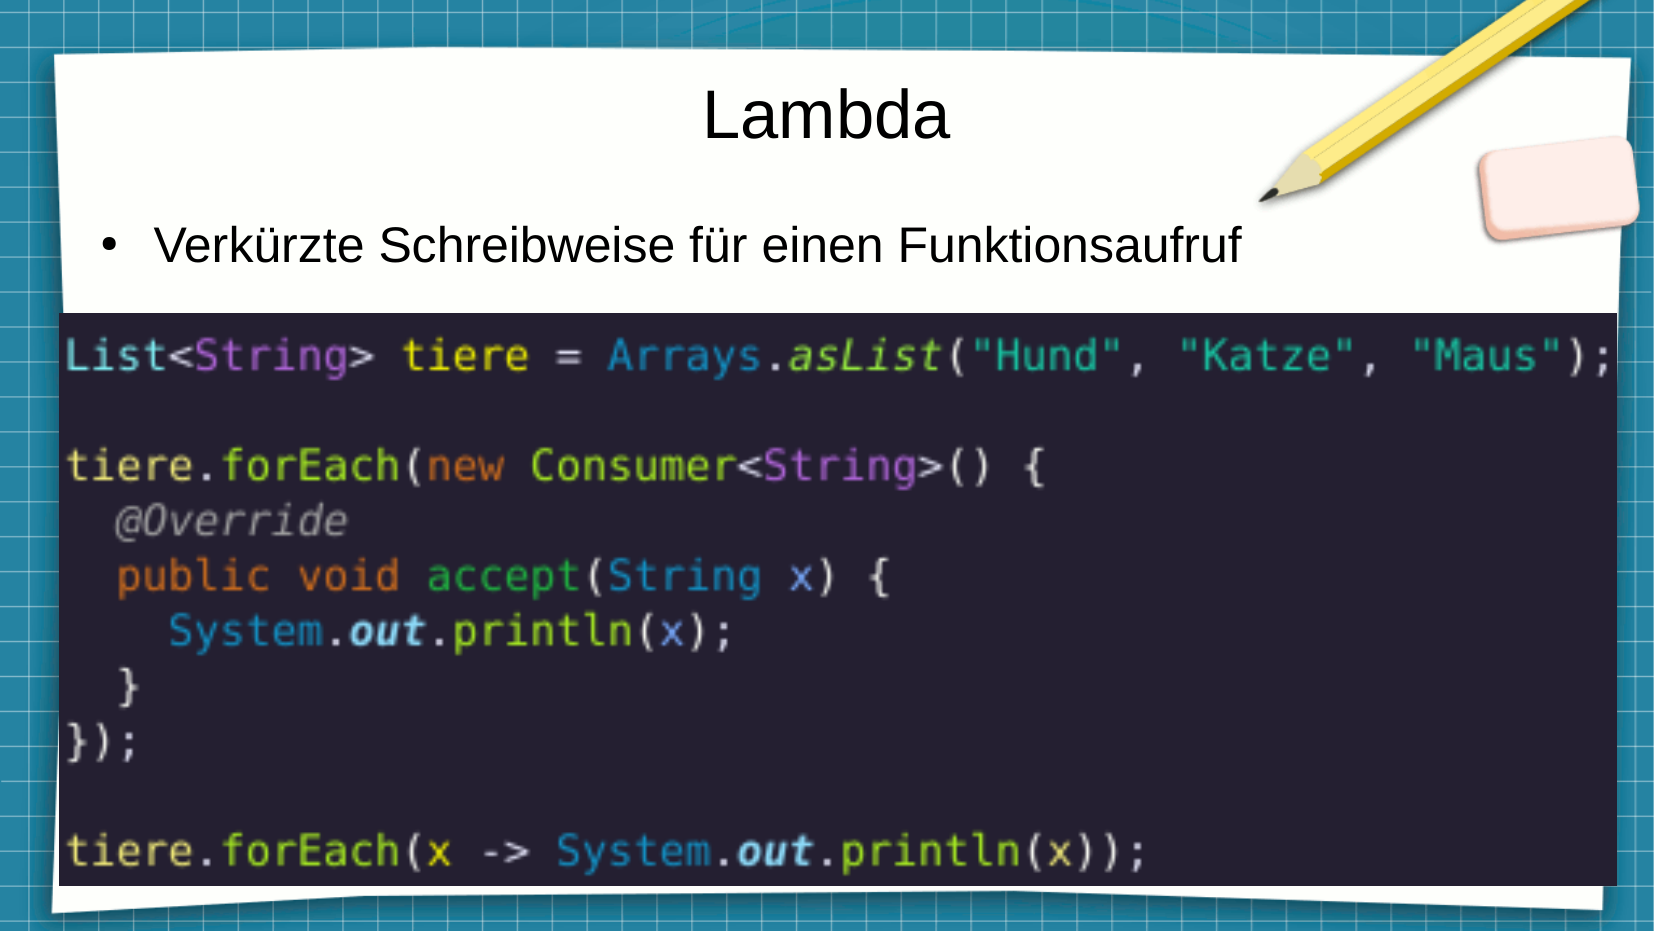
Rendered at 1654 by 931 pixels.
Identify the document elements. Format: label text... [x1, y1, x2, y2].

title Lambda [82, 37, 1571, 193]
picture [0, 0, 1654, 931]
list Verkürzte Schreibweise für einen Funktionsaufruf [82, 217, 1571, 296]
